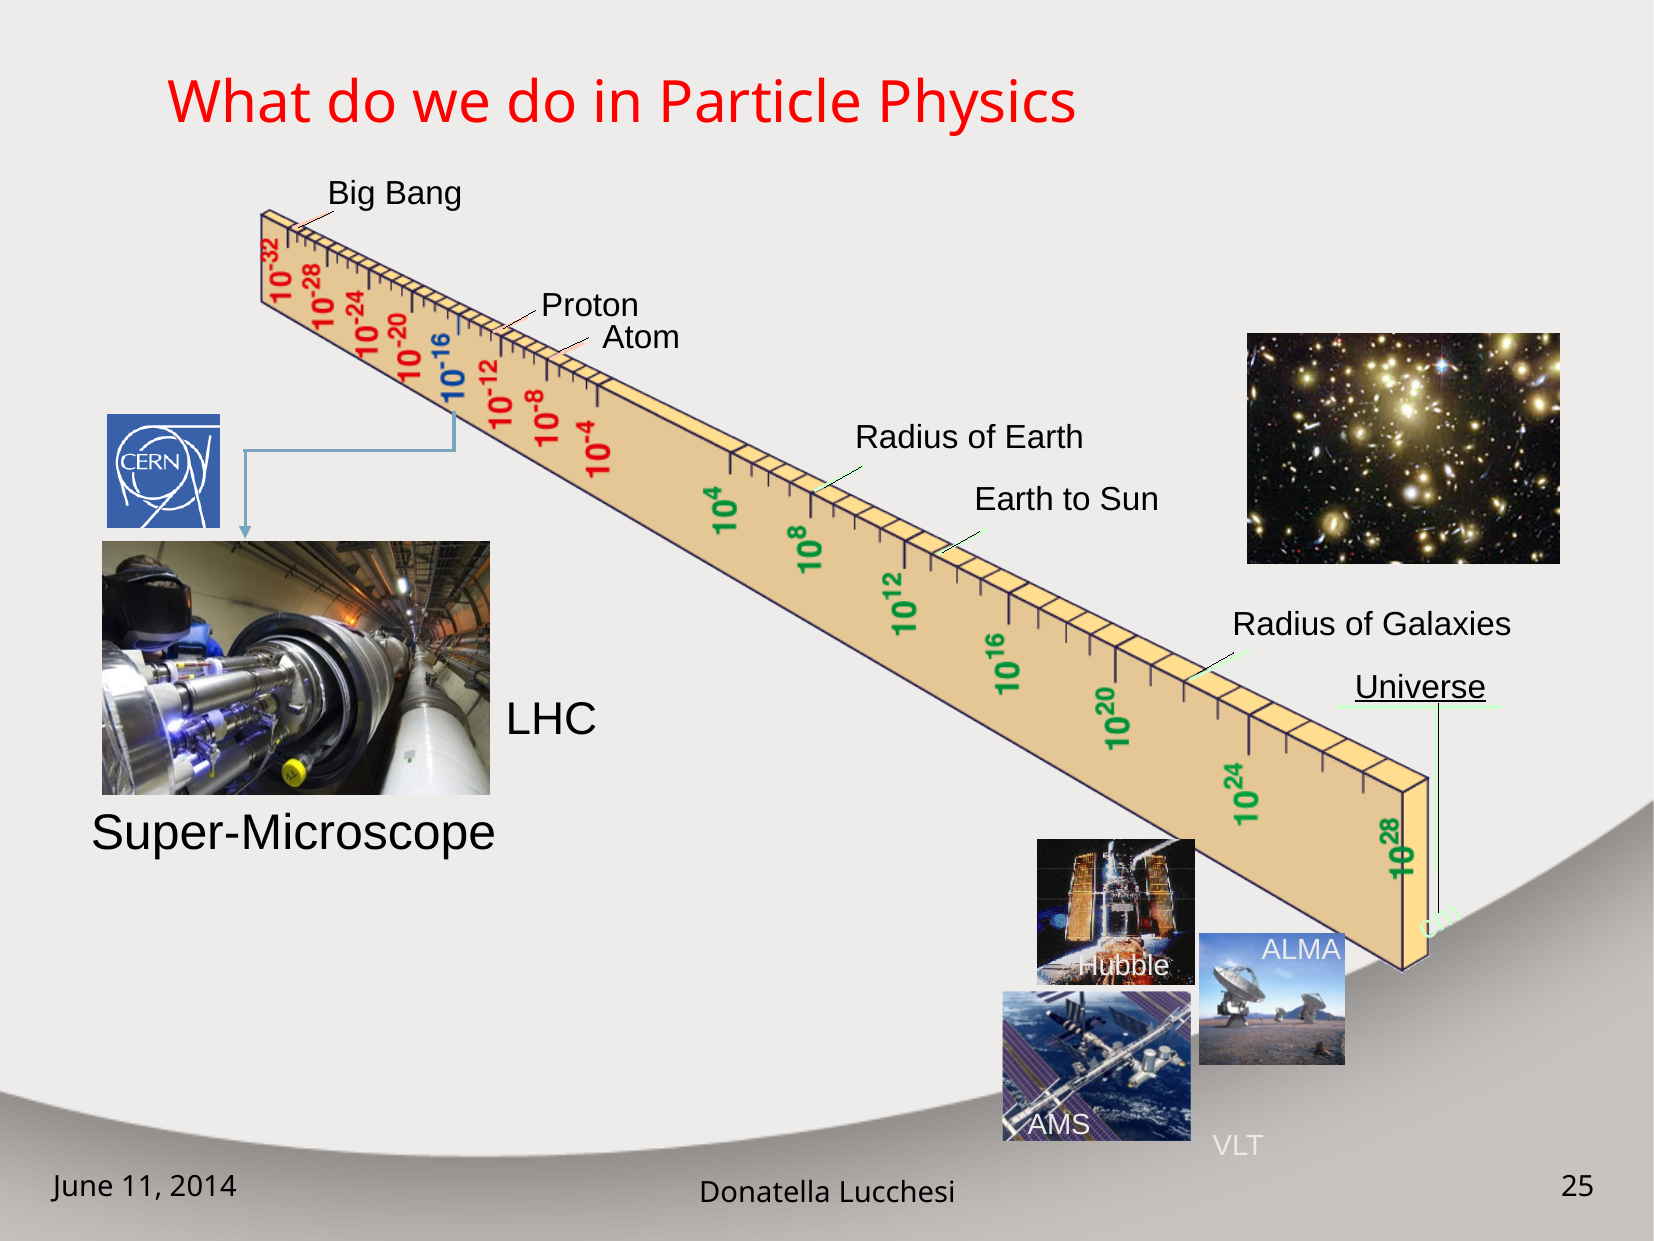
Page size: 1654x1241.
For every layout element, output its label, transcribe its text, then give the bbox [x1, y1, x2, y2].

text_box Radius of Galaxies [1217, 603, 1528, 650]
text_box Proton [526, 275, 655, 331]
text_box Universe [1340, 665, 1502, 713]
text_box Atom [587, 307, 696, 363]
text_box cm [1395, 882, 1484, 961]
text_box ALMA [1246, 926, 1357, 973]
picture [0, 0, 1654, 1241]
text_box Earth to Sun [959, 469, 1175, 525]
text_box AMS [1012, 1101, 1106, 1148]
text_box LHC [490, 687, 612, 752]
text_box Super-Microscope [75, 788, 512, 868]
text_box Big Bang [312, 164, 478, 219]
text_box What do we do in Particle Physics [152, 53, 1094, 150]
text_box Radius of Earth [840, 407, 1100, 463]
text_box Atom [637, 332, 647, 346]
text_box Hubble [1062, 939, 1186, 989]
text_box VLT [1197, 1118, 1279, 1169]
